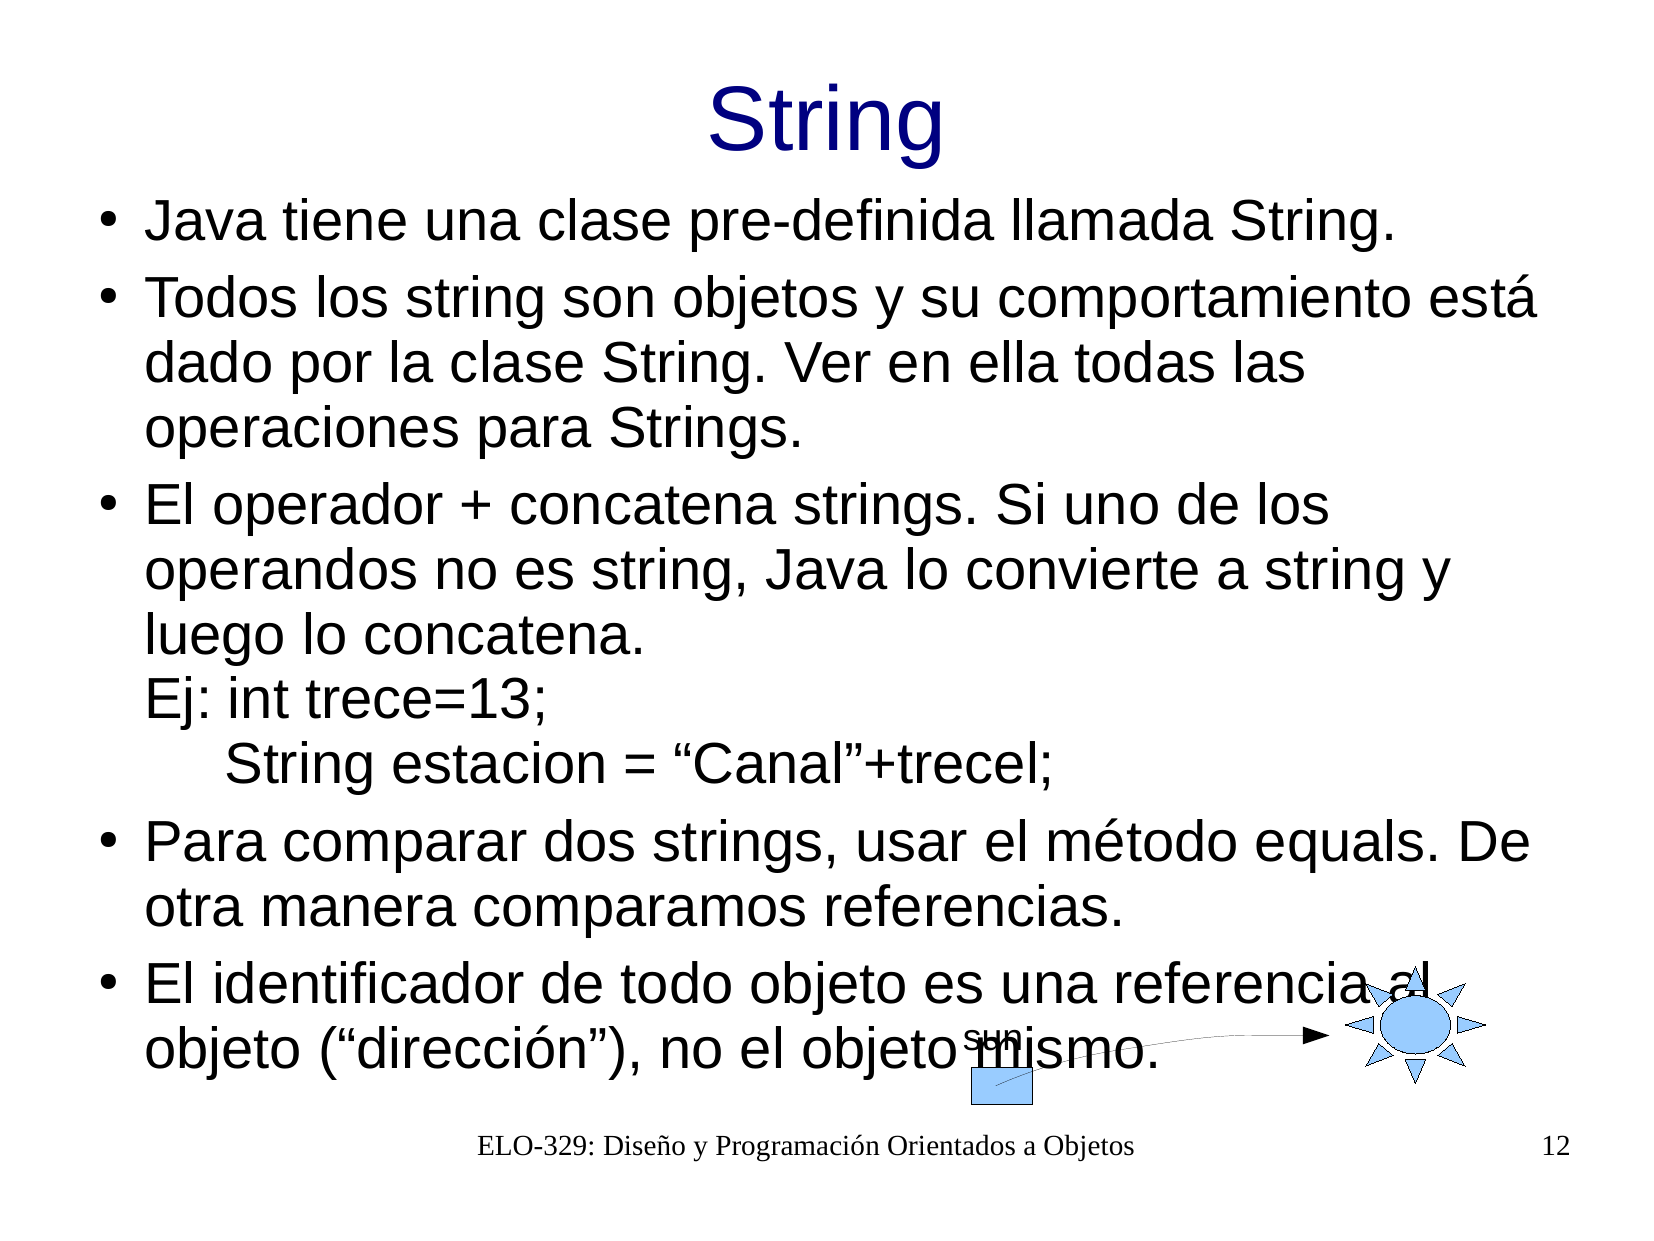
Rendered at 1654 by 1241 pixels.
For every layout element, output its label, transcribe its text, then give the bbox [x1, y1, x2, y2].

text_box [1437, 1043, 1466, 1067]
text_box [1457, 1016, 1486, 1034]
text_box sun [948, 1009, 1057, 1071]
text_box [1437, 983, 1466, 1007]
text_box [1405, 1059, 1426, 1084]
text_box [1345, 1016, 1374, 1034]
text_box [1380, 995, 1451, 1055]
text_box sun [1037, 1064, 1057, 1071]
list Java tiene una clase pre-definida llamada String. Todos los string son objetos y su comportamiento está dado por la clase String. Ver en ella todas las operaciones para Strings. El operador + concatena strings. Si uno de los operandos no es string, Java lo convierte a string y luego lo concatena. Ej: int trece=13; String estacion = “Canal”+trecel; Para comparar dos strings, usar el método equals. De otra manera comparamos referencias. El identificador de todo objeto es una referencia al objeto (“dirección”), no el objeto mismo. [82, 187, 1571, 1088]
text_box [1365, 1043, 1394, 1067]
title String [82, 49, 1571, 187]
text_box [1405, 966, 1426, 991]
text_box [1365, 983, 1394, 1007]
text_box [971, 1067, 1033, 1105]
